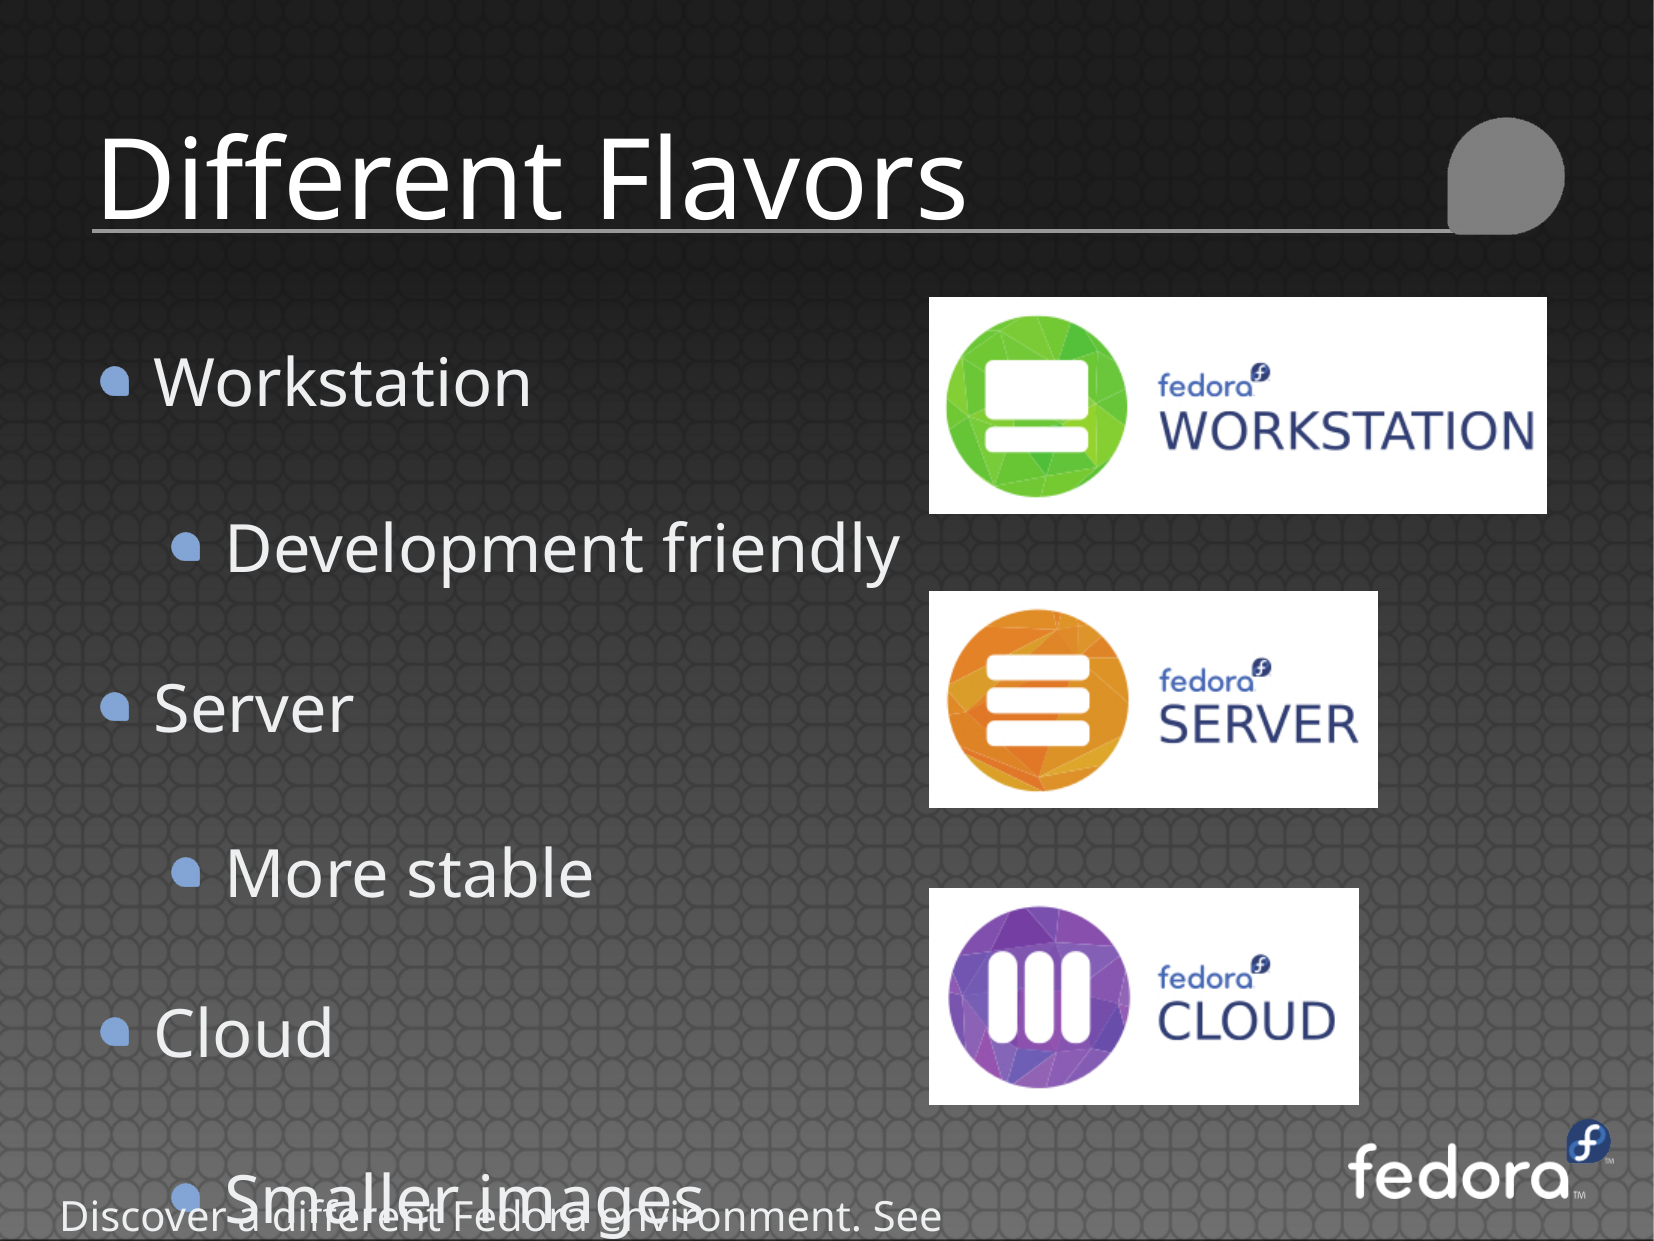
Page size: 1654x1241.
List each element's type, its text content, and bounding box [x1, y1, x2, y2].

text_box Discover a different Fedora environment. See http://spins.fedoraproject.org [29, 1179, 1492, 1241]
list Workstation Development friendly Server More stable Cloud Smaller images [82, 290, 1571, 1094]
picture [0, 0, 1654, 1241]
title Different Flavors [94, 100, 1426, 251]
